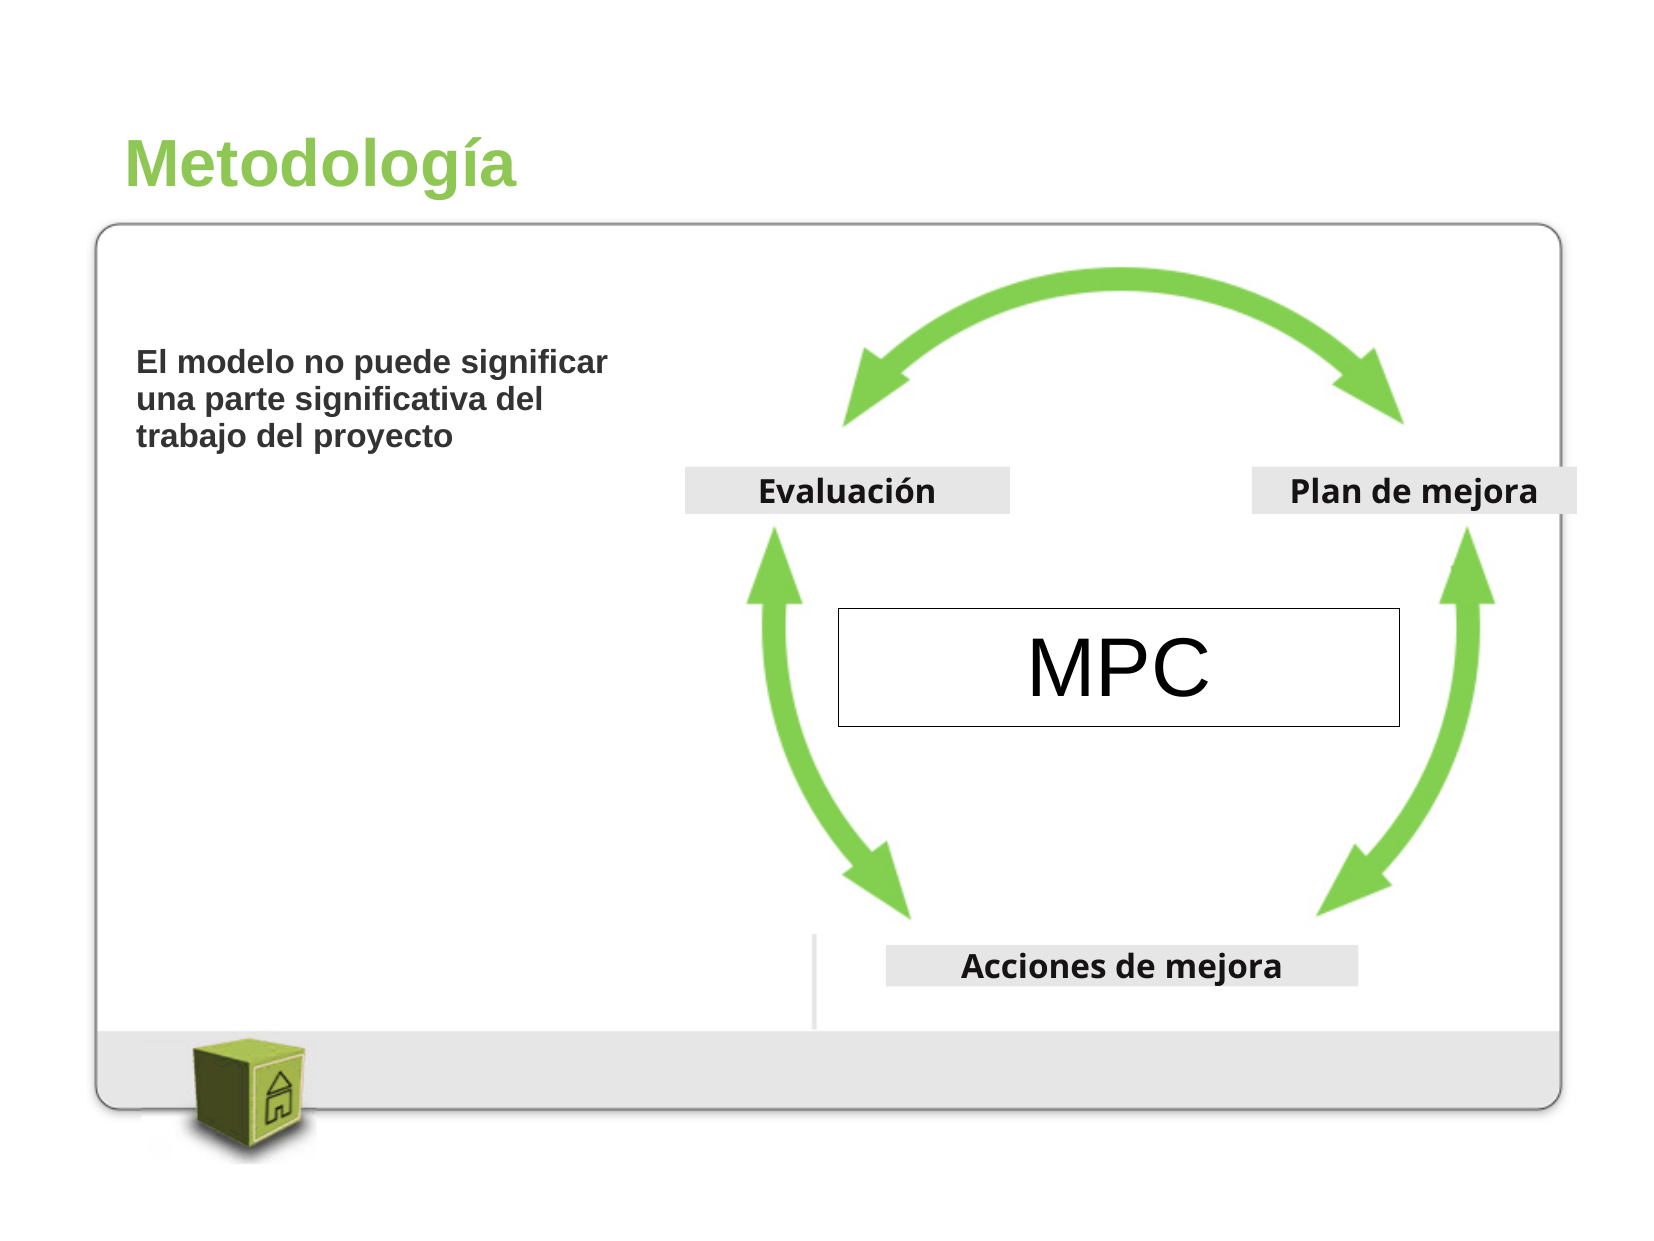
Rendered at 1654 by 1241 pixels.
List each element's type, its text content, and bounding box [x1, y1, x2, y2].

text_box Evaluación [685, 466, 1010, 514]
text_box Plan de mejora [1251, 466, 1577, 514]
text_box MPC [838, 608, 1400, 727]
text_box Acciones de mejora [885, 944, 1359, 987]
picture [29, 29, 1630, 1230]
text_box Metodología [118, 108, 1181, 207]
text_box El modelo no puede significar una parte significativa del trabajo del proyecto [129, 354, 650, 461]
